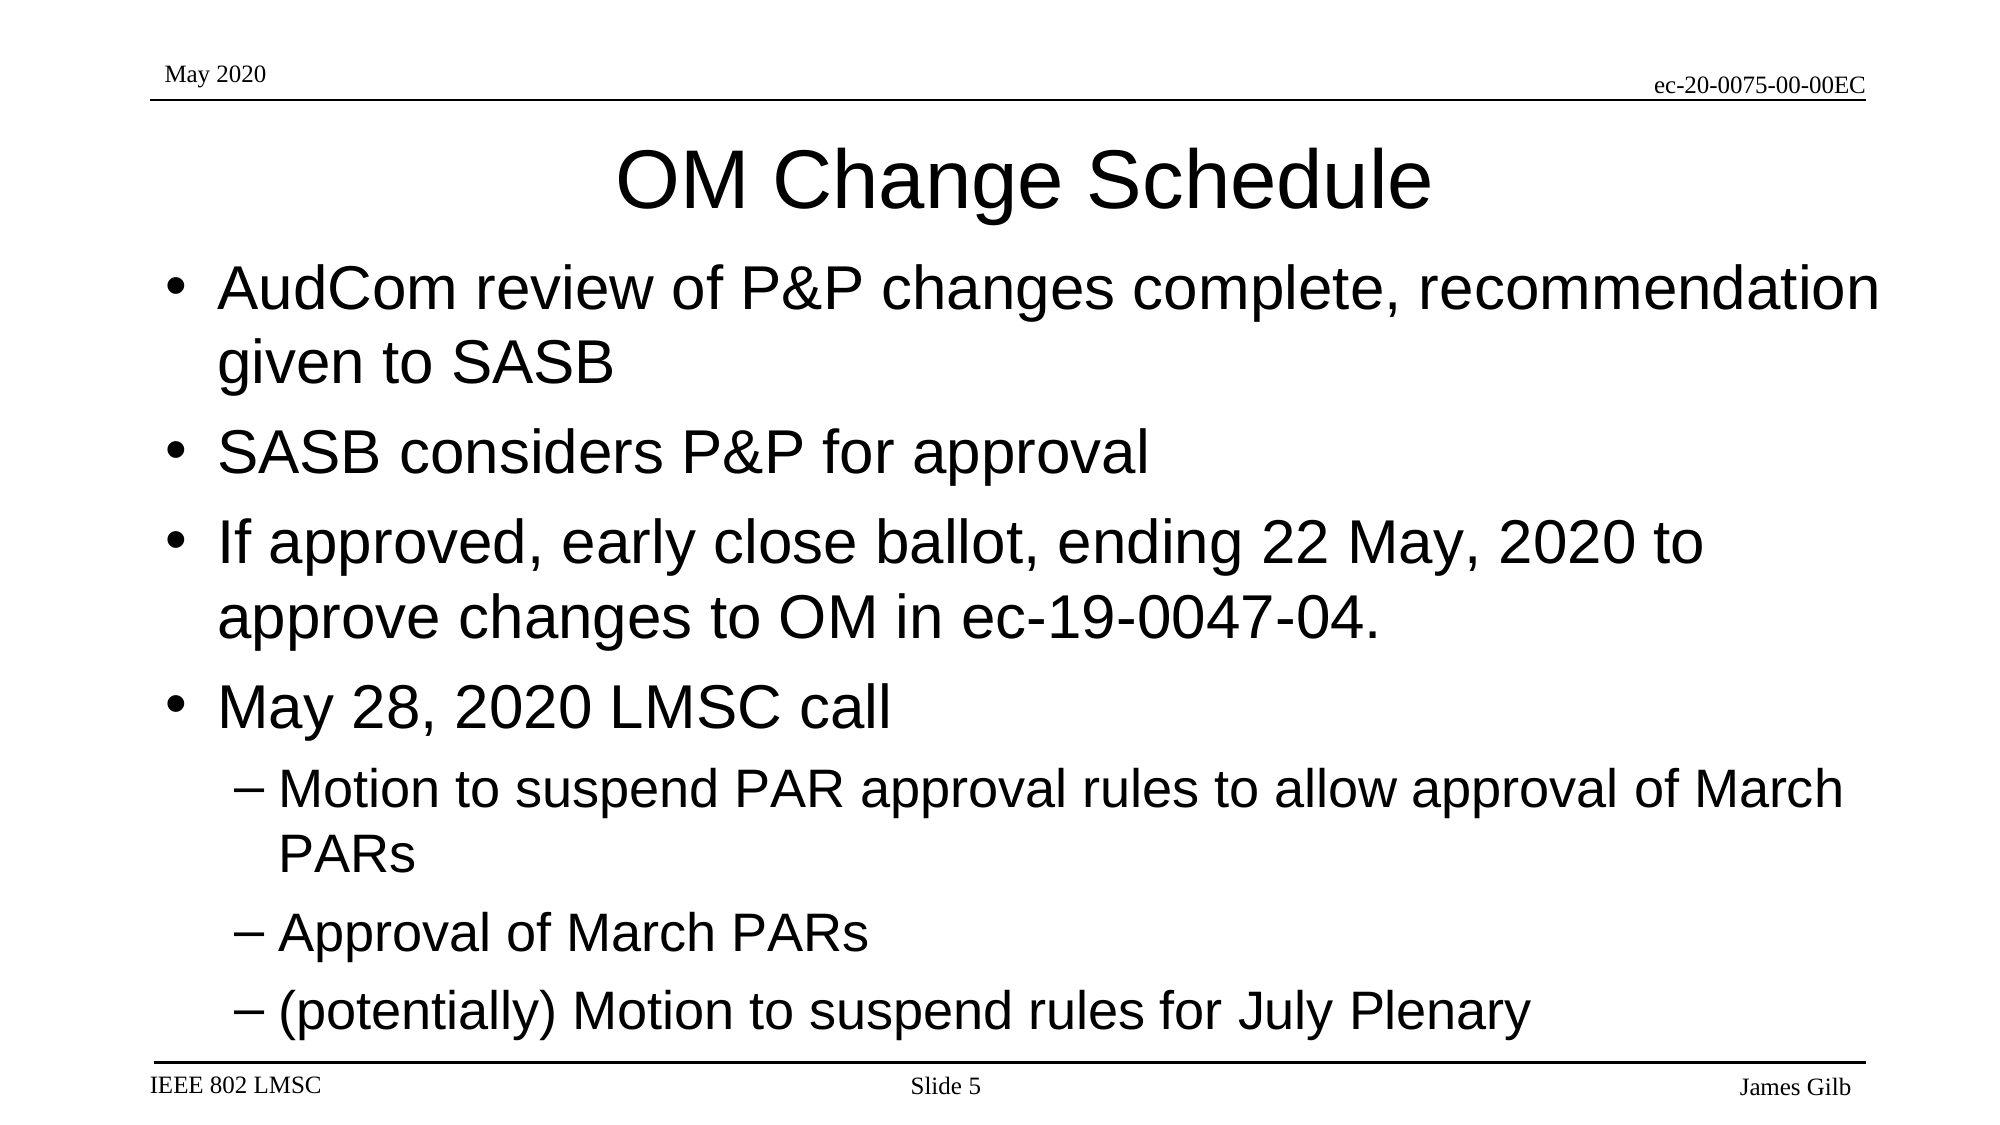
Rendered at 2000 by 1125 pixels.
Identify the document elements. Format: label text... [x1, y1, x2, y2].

title OM Change Schedule [149, 112, 1900, 238]
list AudCom review of P&P changes complete, recommendation given to SASB SASB considers P&P for approval If approved, early close ballot, ending 22 May, 2020 to approve changes to OM in ec-19-0047-04. May 28, 2020 LMSC call Motion to suspend PAR approval rules to allow approval of March PARs Approval of March PARs (potentially) Motion to suspend rules for July Plenary [149, 239, 1900, 1051]
